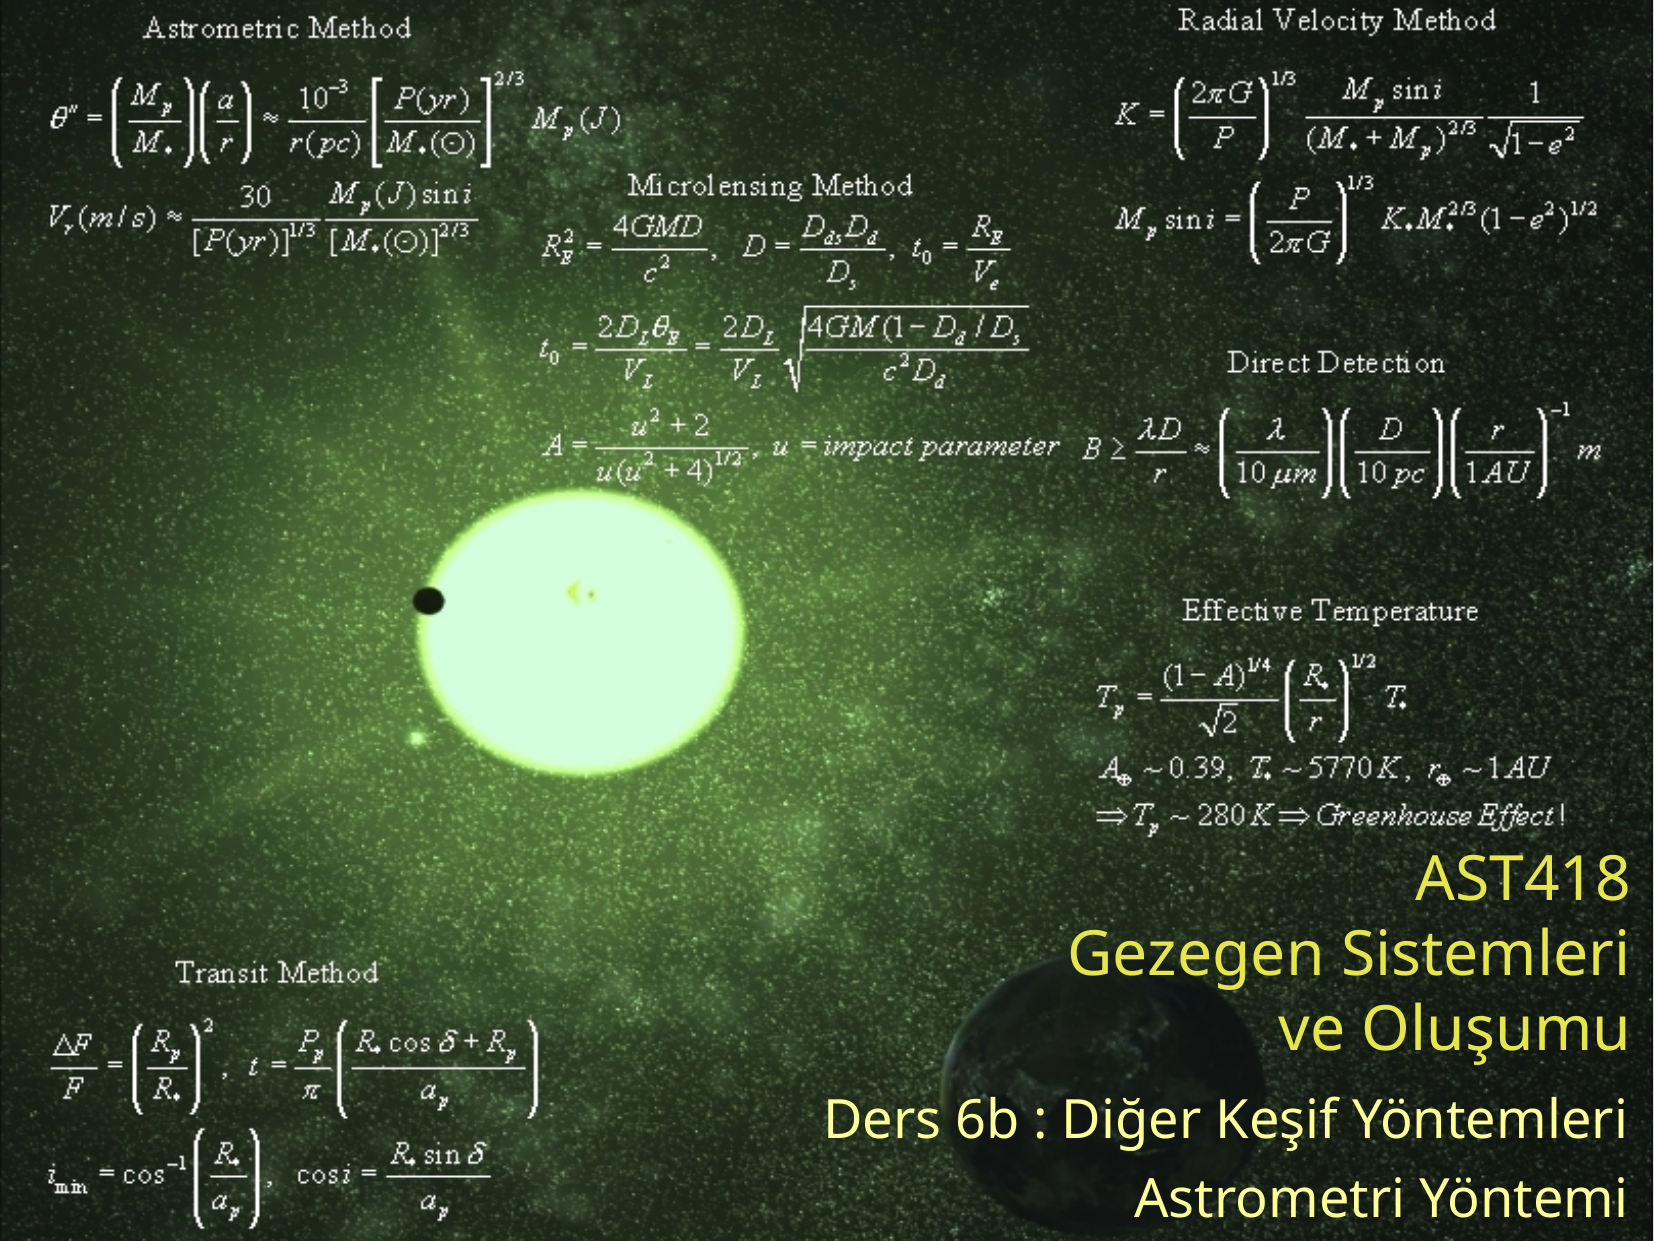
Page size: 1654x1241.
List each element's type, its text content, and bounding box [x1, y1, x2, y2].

text_box Ders 6b : Diğer Keşif Yöntemleri Astrometri Yöntemi [545, 1076, 1644, 1199]
title AST418 Gezegen Sistemleri ve Oluşumu [550, 837, 1647, 1063]
picture [0, 0, 1654, 1241]
